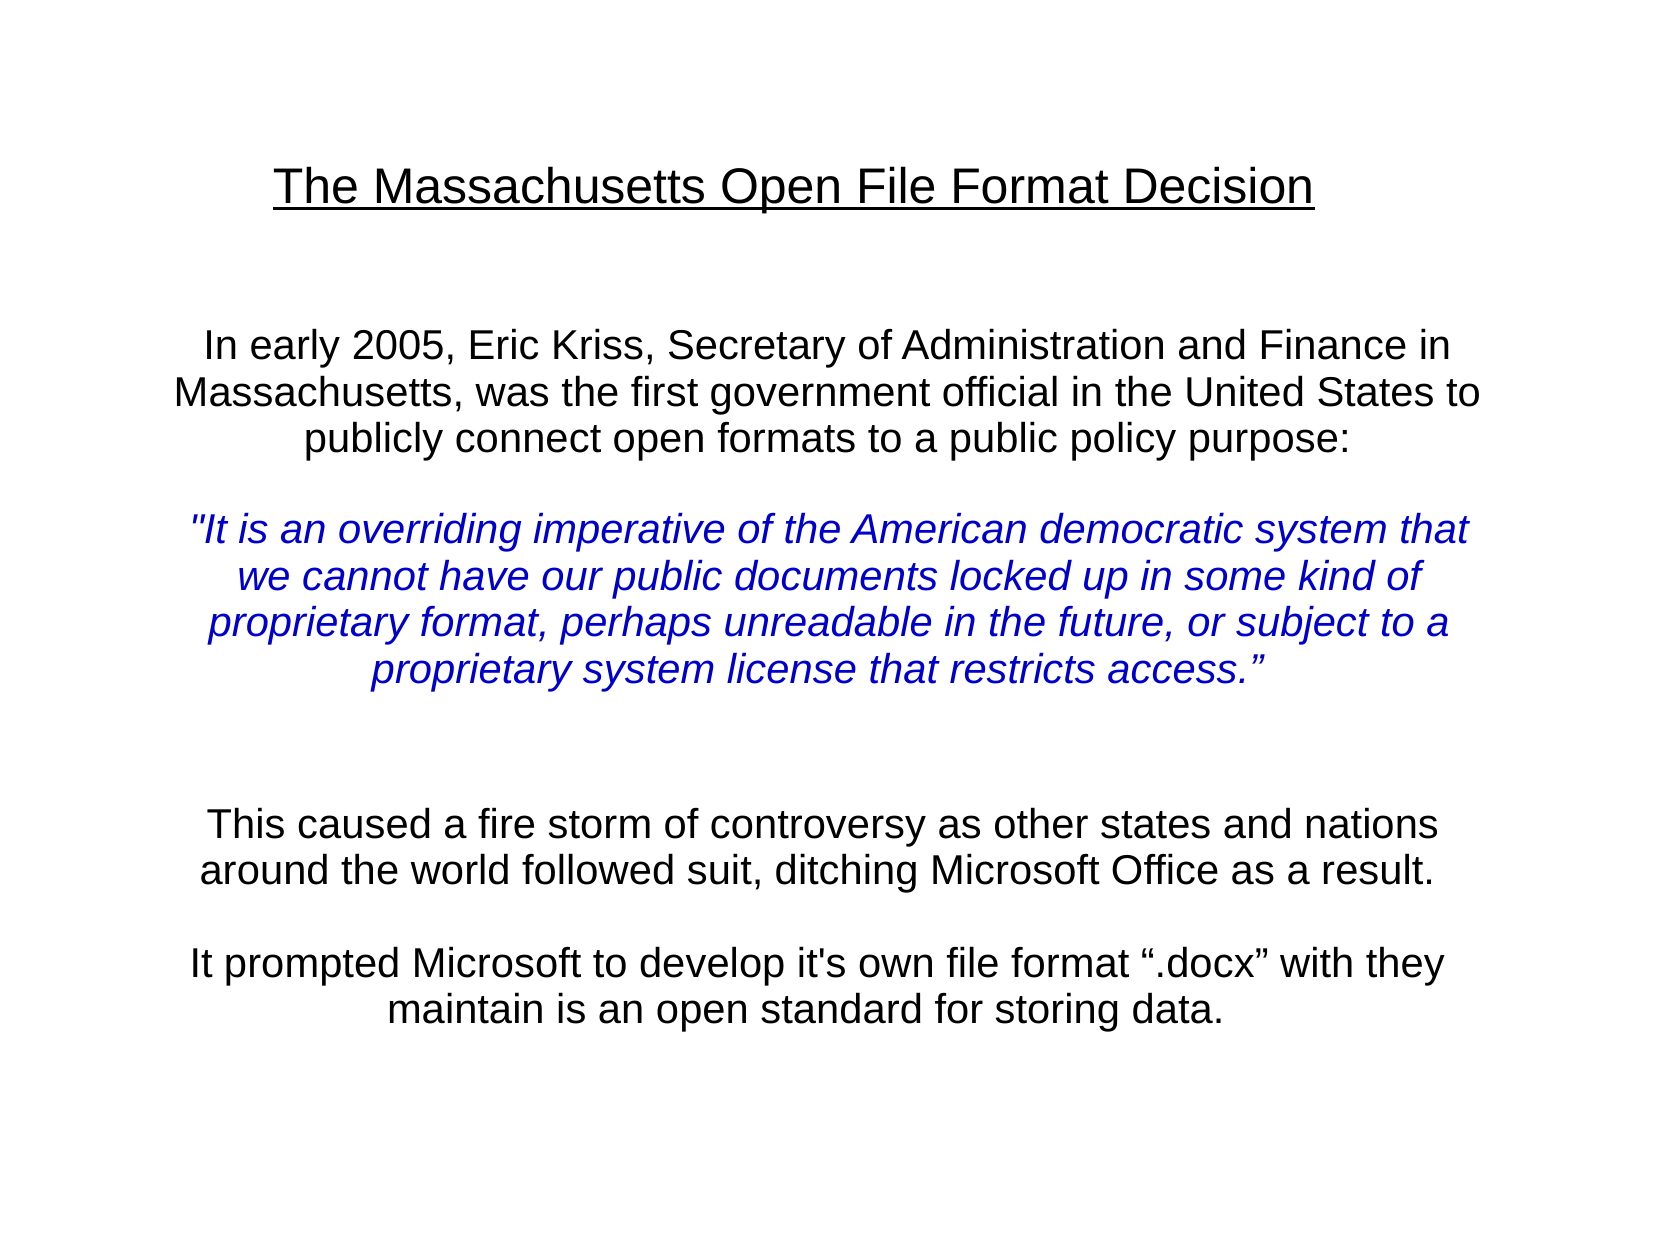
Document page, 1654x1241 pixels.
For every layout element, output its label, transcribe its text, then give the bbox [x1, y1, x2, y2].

text_box In early 2005, Eric Kriss, Secretary of Administration and Finance in Massachusetts, was the first government official in the United States to publicly connect open formats to a public policy purpose: [160, 301, 1496, 482]
text_box "It is an overriding imperative of the American democratic system that we cannot have our public documents locked up in some kind of proprietary format, perhaps unreadable in the future, or subject to a proprietary system license that restricts access.” [161, 486, 1497, 712]
text_box This caused a fire storm of controversy as other states and nations around the world followed suit, ditching Microsoft Office as a result. It prompted Microsoft to develop it's own file format “.docx” with they maintain is an open standard for storing data. [150, 798, 1486, 1035]
text_box The Massachusetts Open File Format Decision [216, 136, 1372, 237]
